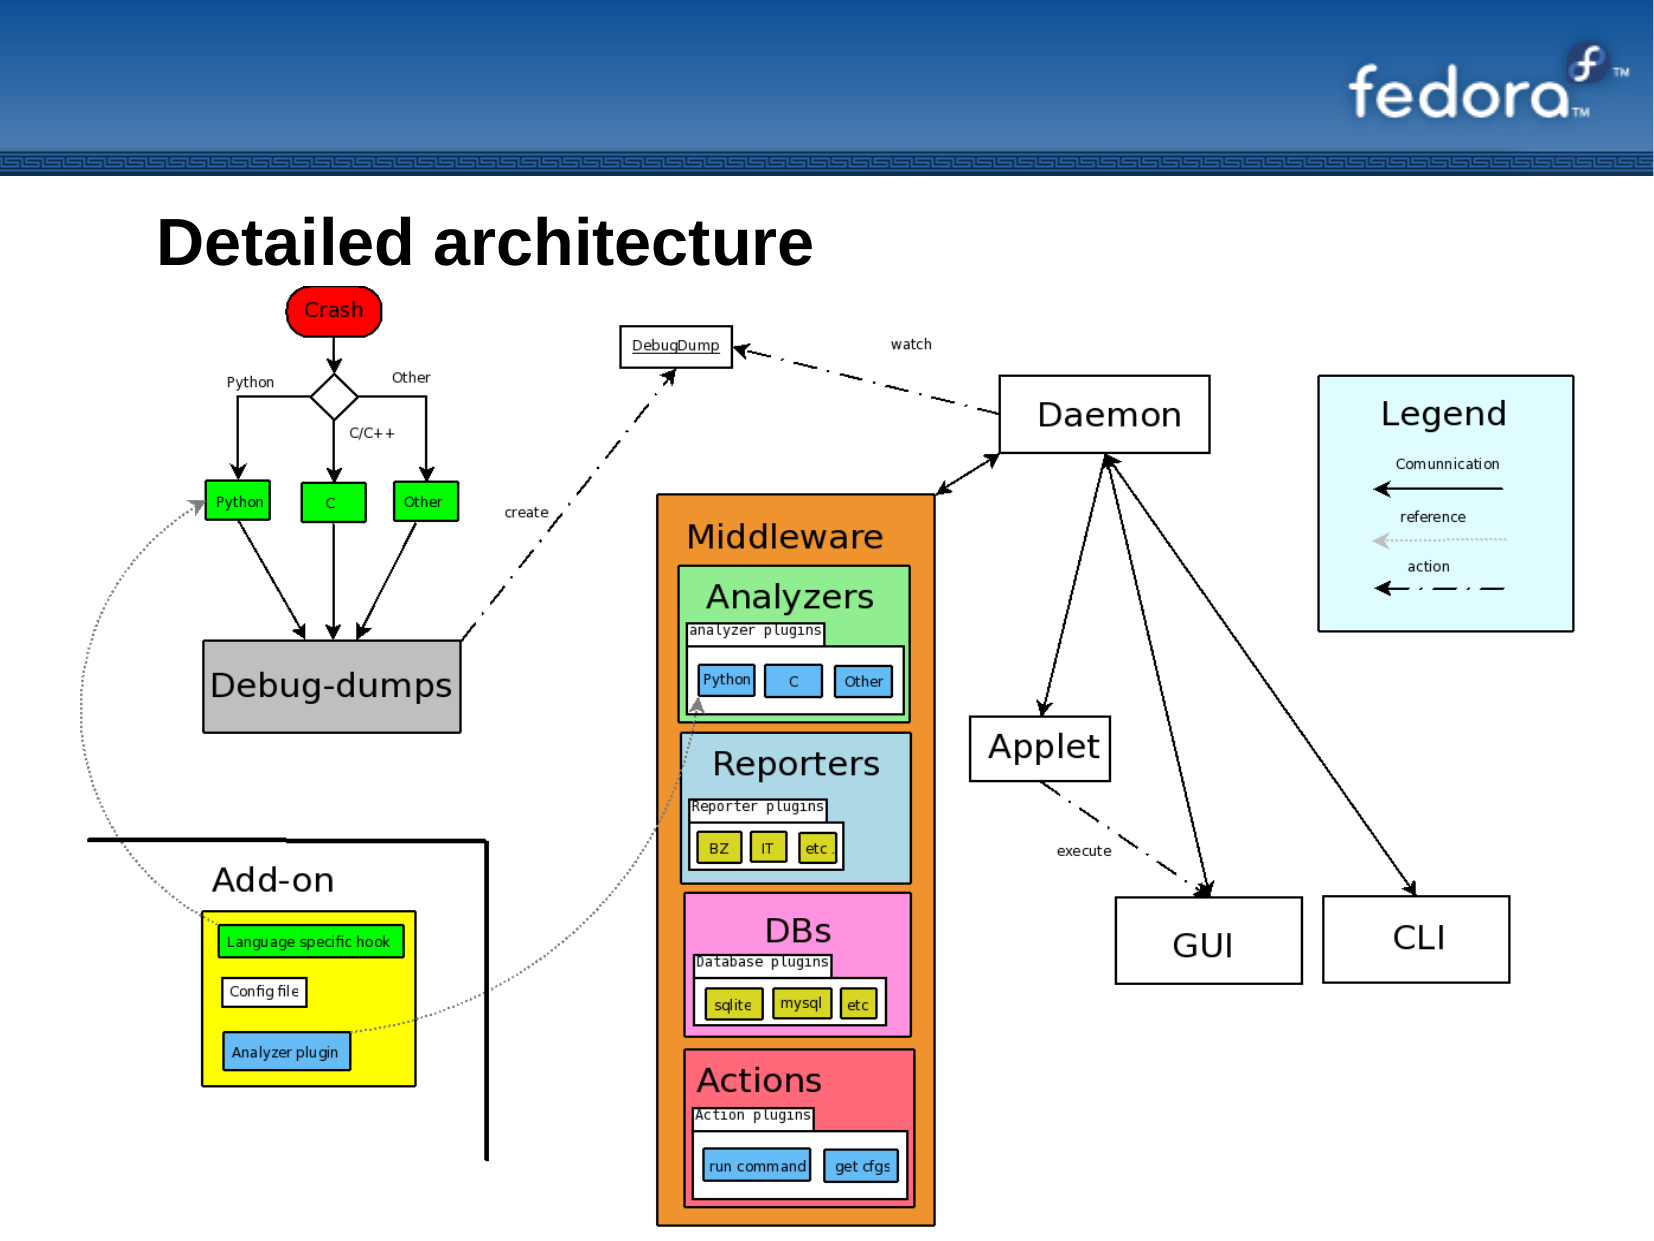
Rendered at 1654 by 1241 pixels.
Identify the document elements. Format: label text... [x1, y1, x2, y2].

picture [79, 286, 1577, 1228]
title Detailed architecture [156, 196, 1502, 286]
picture [0, 0, 1654, 176]
